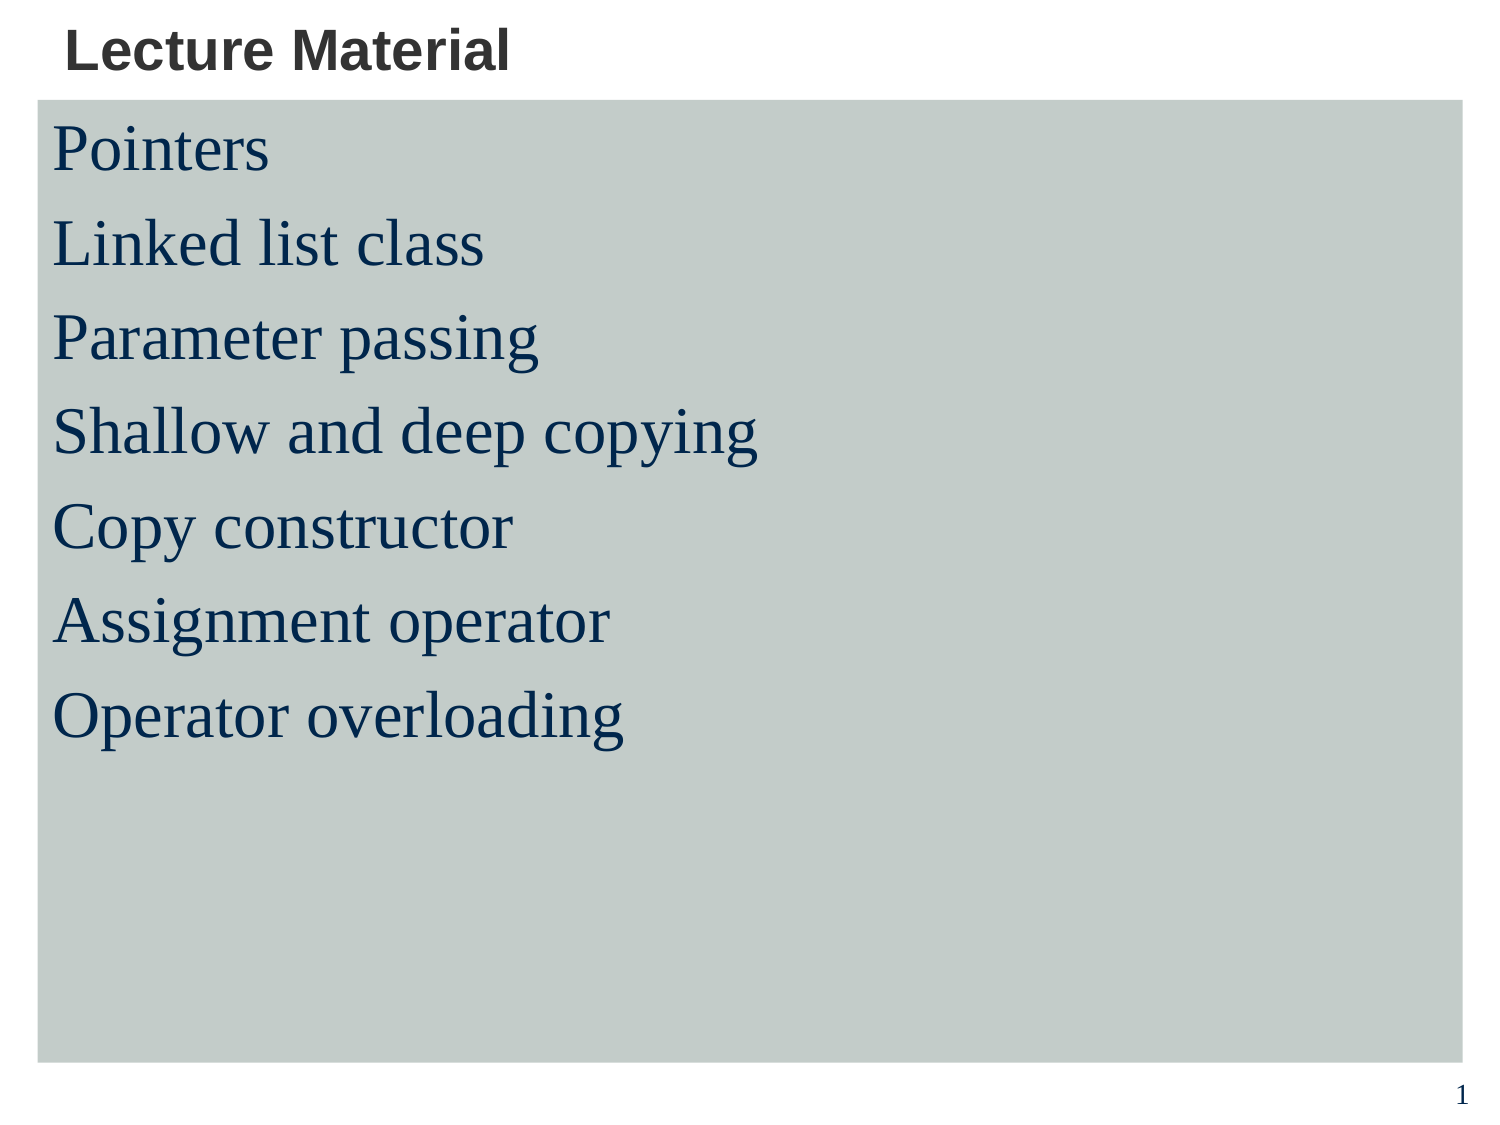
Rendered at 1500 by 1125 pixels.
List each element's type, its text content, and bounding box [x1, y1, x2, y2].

title Lecture Material [50, 0, 1450, 91]
list Pointers Linked list class Parameter passing Shallow and deep copying Copy constructor Assignment operator Operator overloading [37, 99, 1463, 1063]
